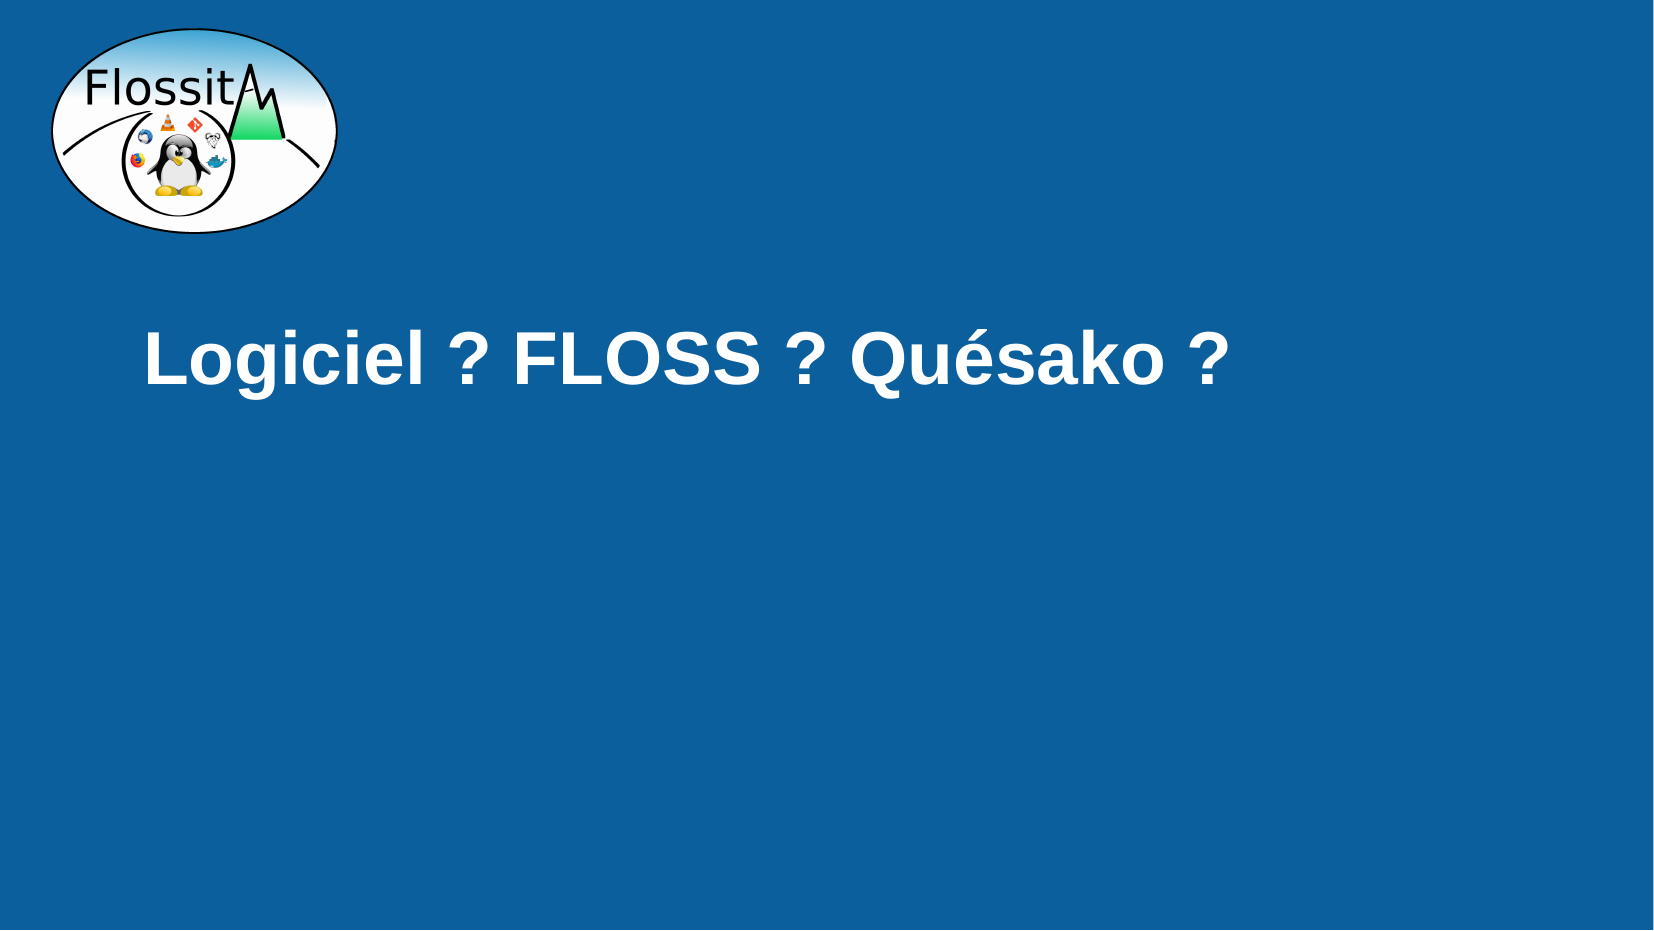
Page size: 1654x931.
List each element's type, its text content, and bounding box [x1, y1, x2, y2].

picture [50, 27, 339, 235]
title Logiciel ? FLOSS ? Quésako ? [143, 182, 1459, 401]
